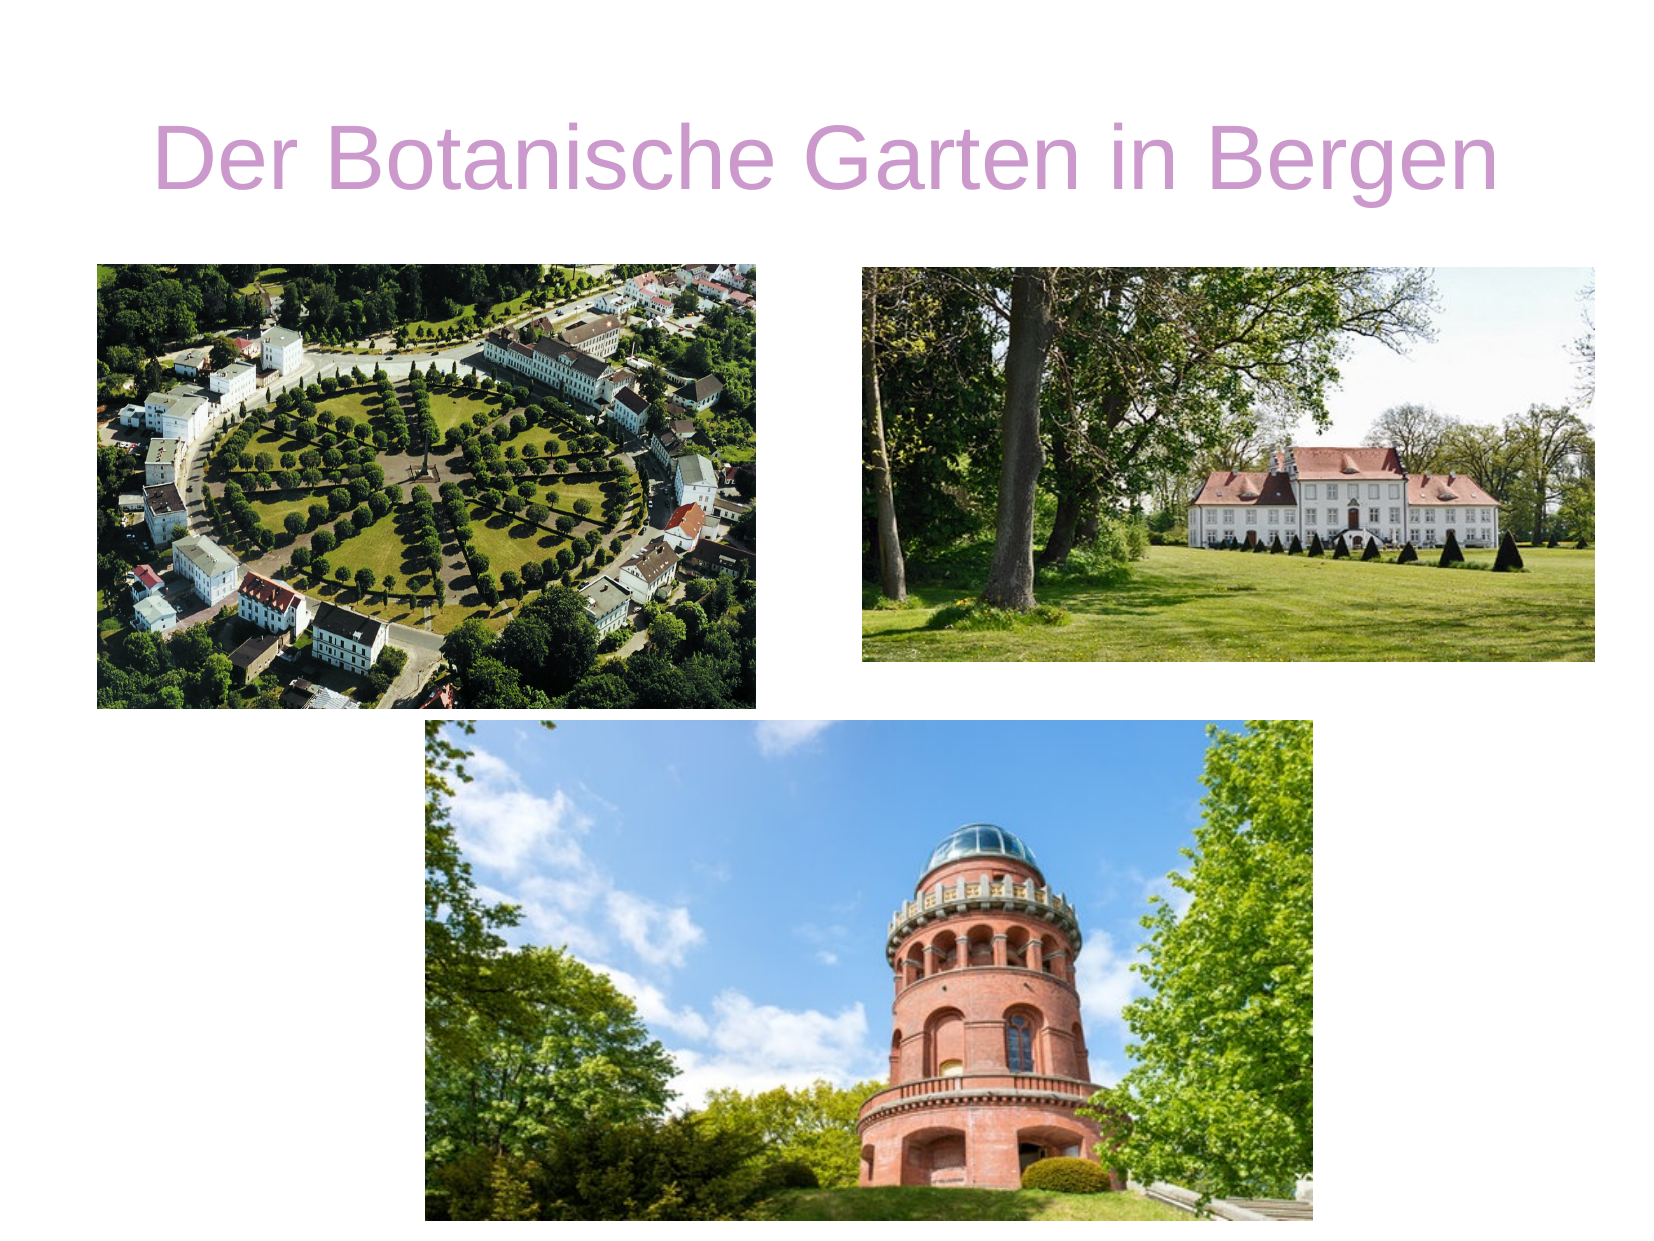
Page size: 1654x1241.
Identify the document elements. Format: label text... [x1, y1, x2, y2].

picture [97, 264, 756, 709]
picture [425, 720, 1313, 1221]
title Der Botanische Garten in Bergen [82, 49, 1571, 257]
picture [862, 267, 1595, 662]
